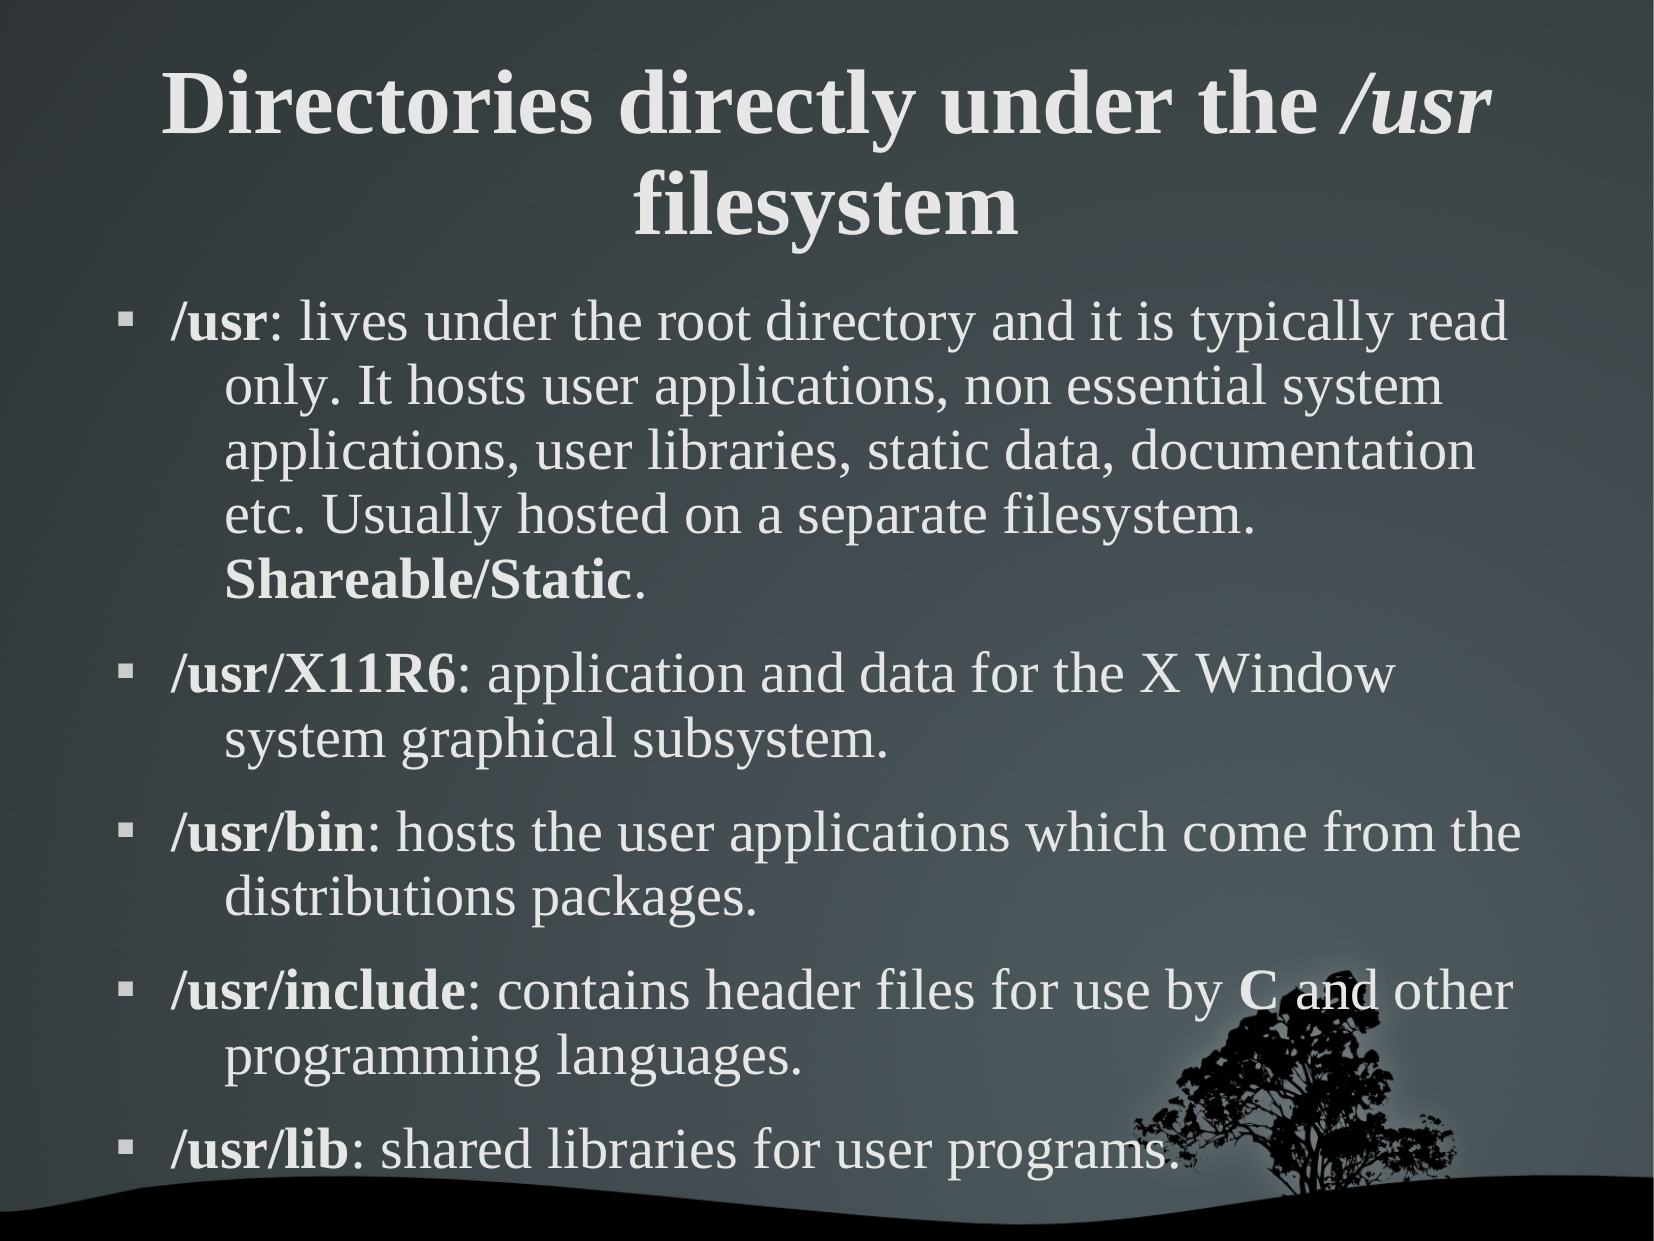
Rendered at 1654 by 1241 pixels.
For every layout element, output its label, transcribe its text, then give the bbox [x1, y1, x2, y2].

title Directories directly under the /usr filesystem [82, 33, 1571, 274]
picture [0, 0, 1654, 1241]
list /usr: lives under the root directory and it is typically read only. It hosts user applications, non essential system applications, user libraries, static data, documentation etc. Usually hosted on a separate filesystem. Shareable/Static. /usr/X11R6: application and data for the X Window system graphical subsystem. /usr/bin: hosts the user applications which come from the distributions packages. /usr/include: contains header files for use by C and other programming languages. /usr/lib: shared libraries for user programs. [82, 288, 1571, 1181]
